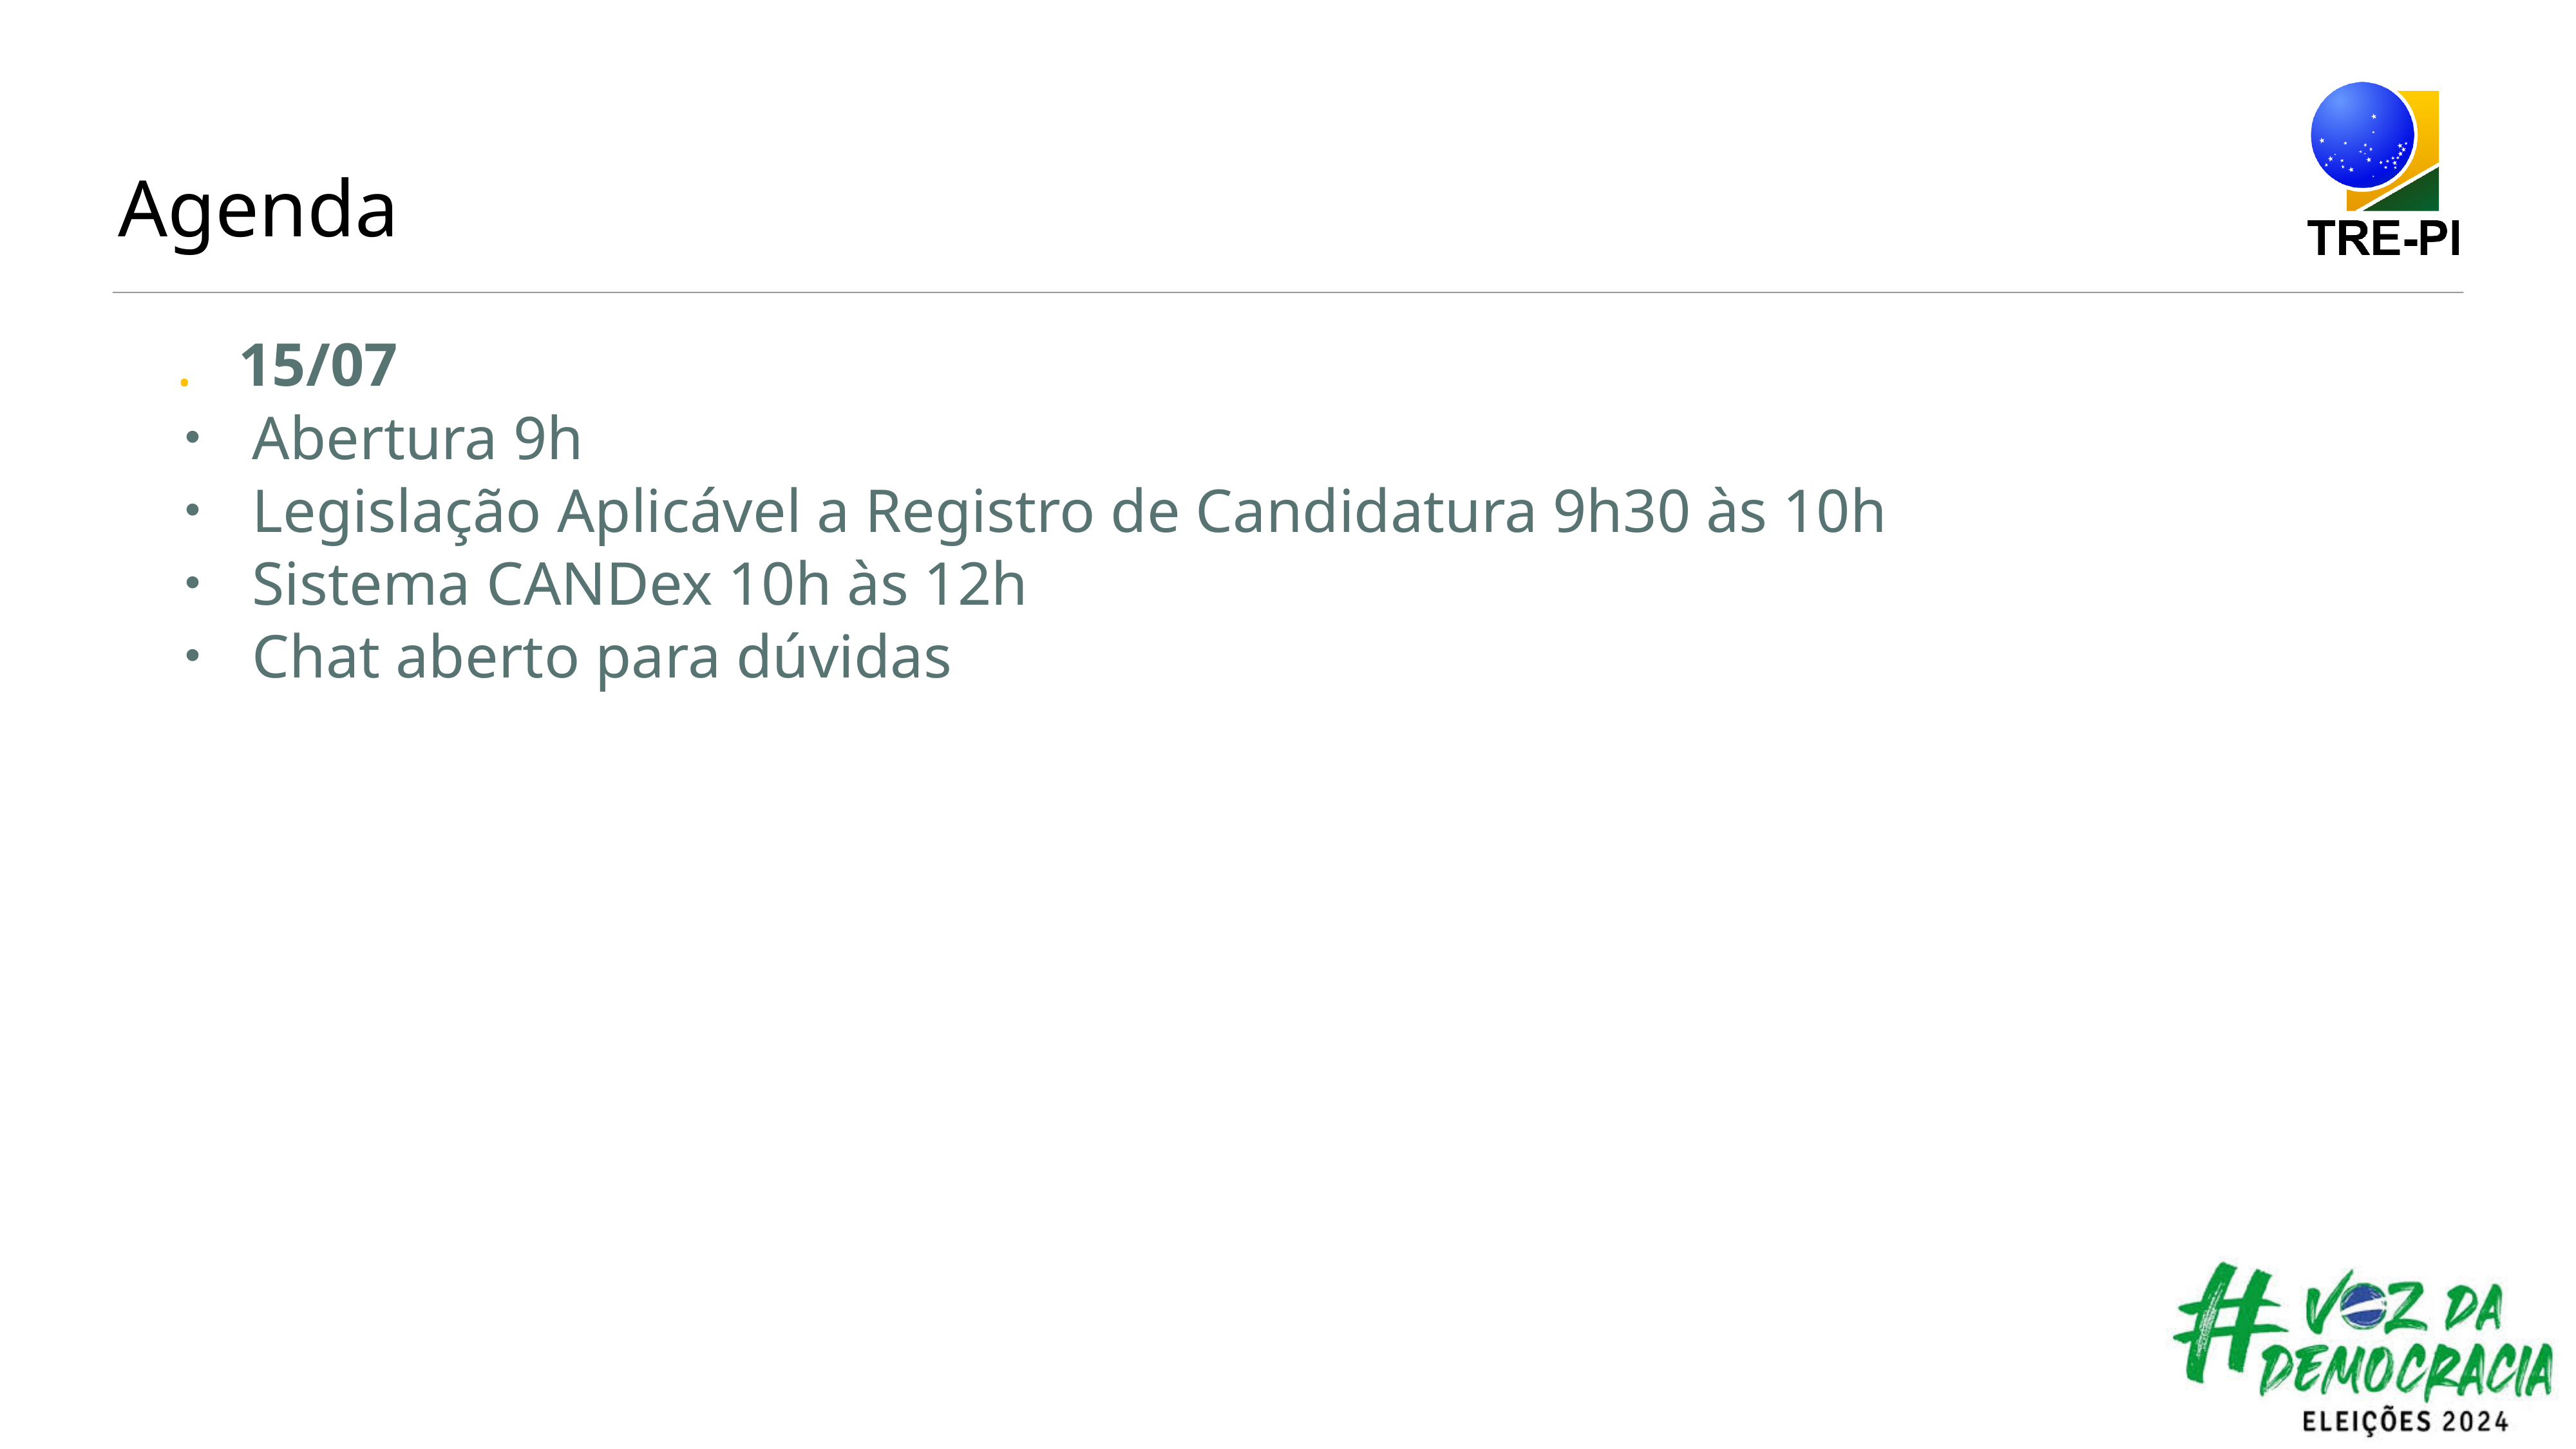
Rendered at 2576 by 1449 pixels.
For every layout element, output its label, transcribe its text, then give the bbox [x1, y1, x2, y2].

picture [2306, 82, 2459, 255]
title Agenda [112, 50, 2462, 258]
picture [2166, 1235, 2562, 1449]
list . 15/07 Abertura 9h Legislação Aplicável a Registro de Candidatura 9h30 às 10h Sistema CANDex 10h às 12h Chat aberto para dúvidas [112, 330, 2462, 1320]
